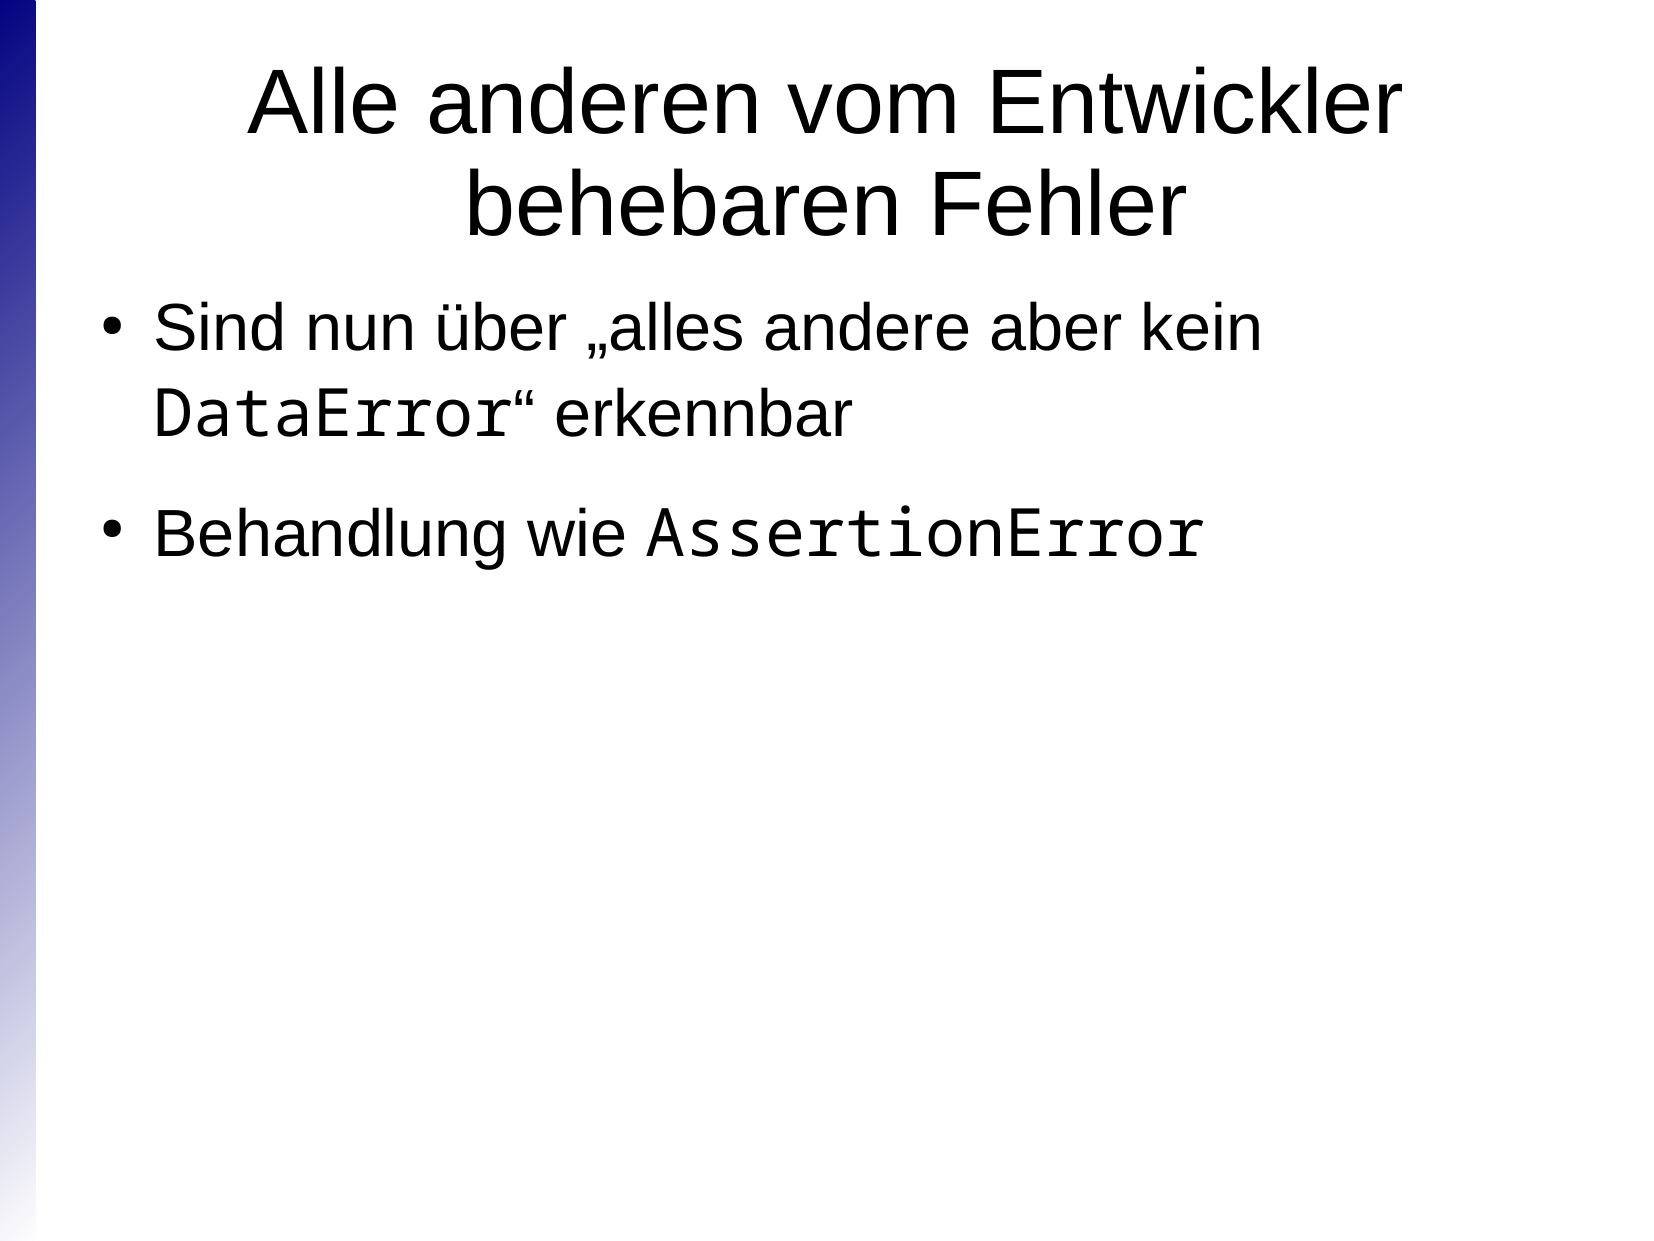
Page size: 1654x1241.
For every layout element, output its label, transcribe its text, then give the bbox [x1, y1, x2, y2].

list Sind nun über „alles andere aber kein DataError“ erkennbar Behandlung wie AssertionError [82, 290, 1571, 1109]
title Alle anderen vom Entwickler behebaren Fehler [82, 49, 1571, 257]
